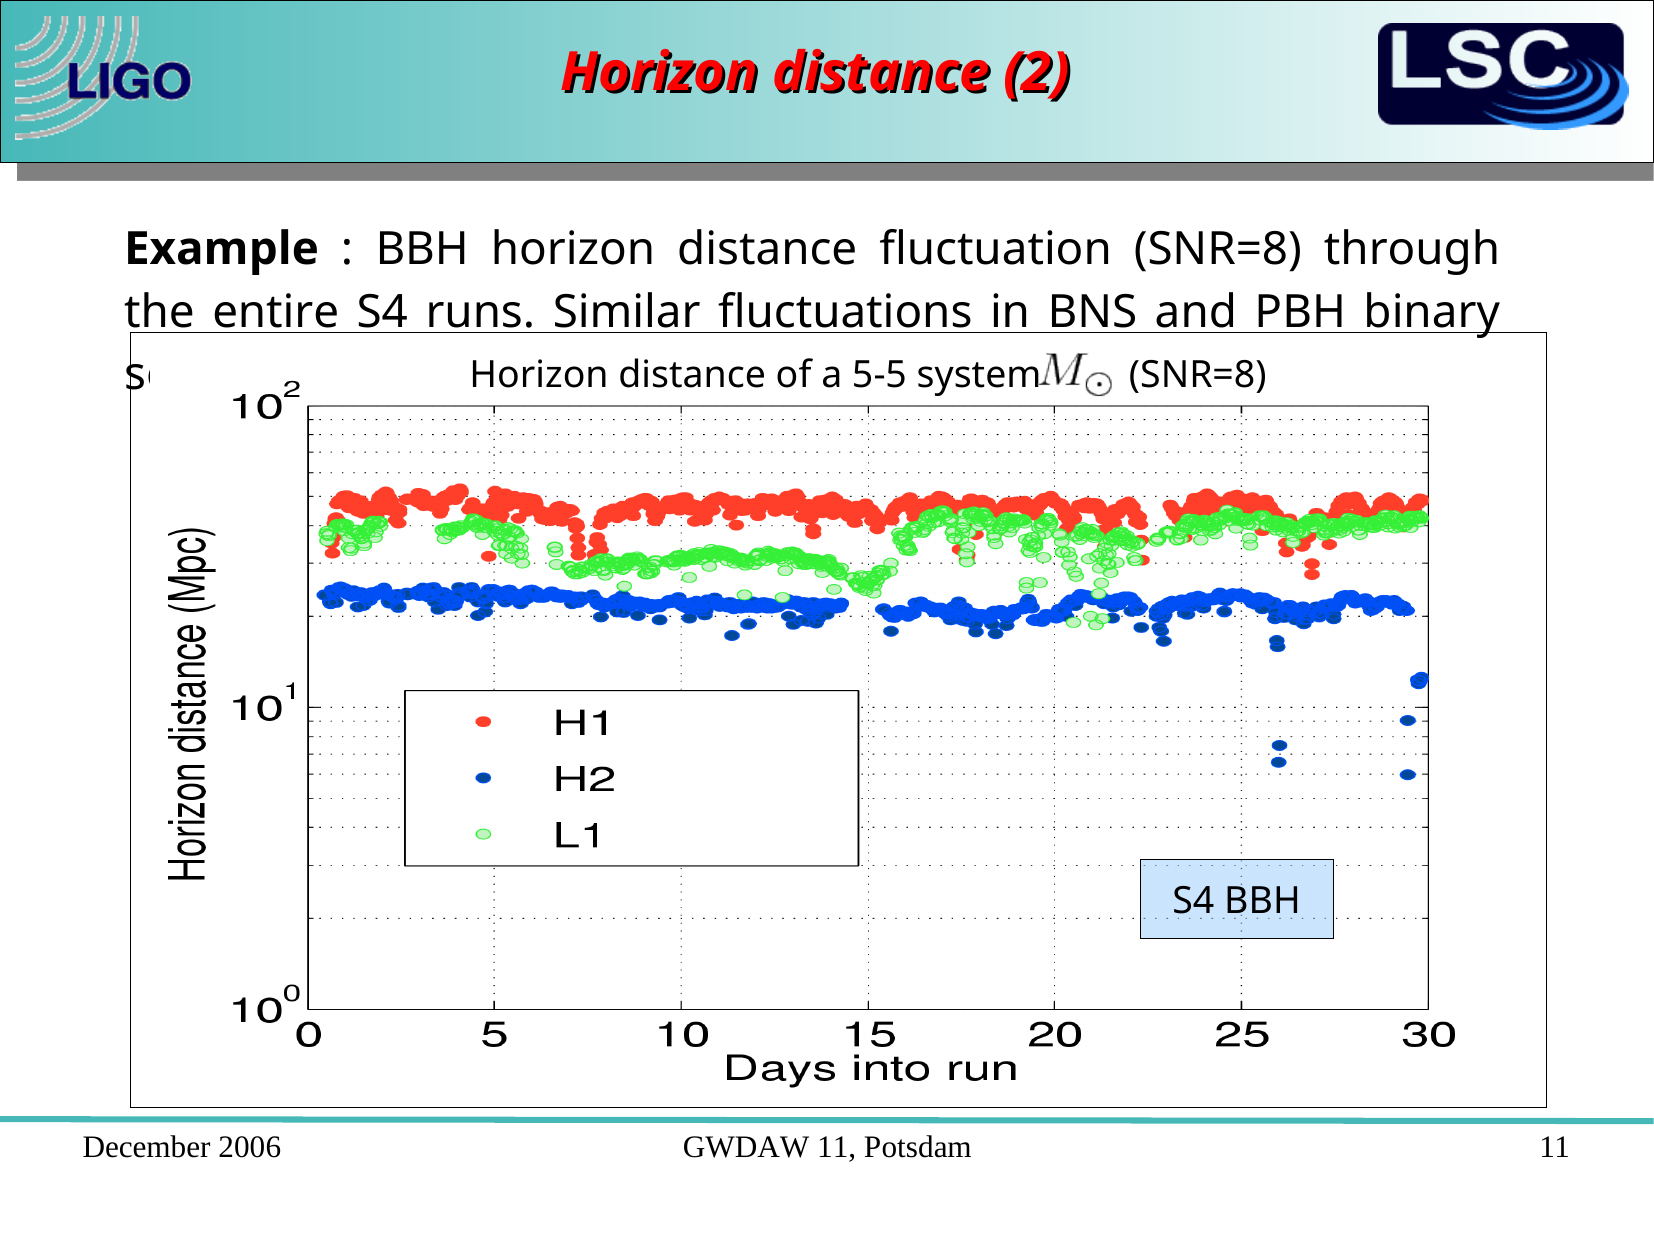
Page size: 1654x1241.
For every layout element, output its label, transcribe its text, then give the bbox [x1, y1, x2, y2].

picture [15, 16, 192, 140]
text_box Horizon distance (2) [534, 36, 1098, 103]
text_box [130, 332, 1547, 1108]
text_box Example : BBH horizon distance fluctuation (SNR=8) through the entire S4 runs. Similar fluctuations in BNS and PBH binary search: [109, 208, 1516, 335]
picture [1378, 23, 1629, 130]
